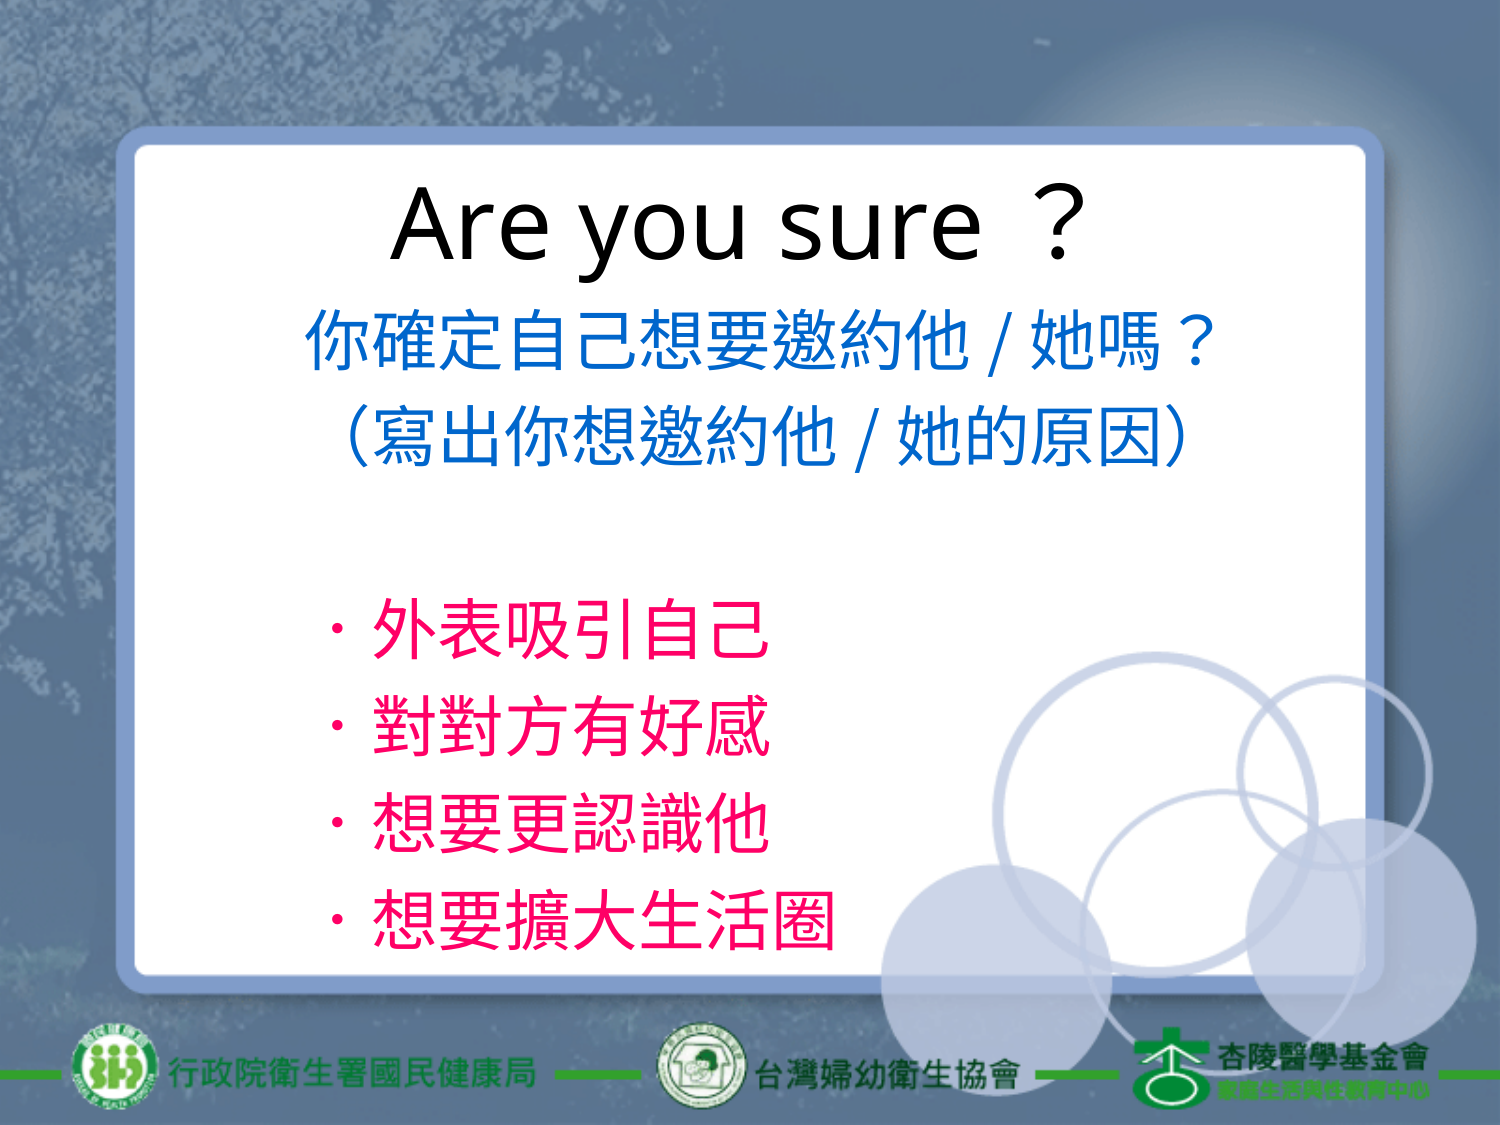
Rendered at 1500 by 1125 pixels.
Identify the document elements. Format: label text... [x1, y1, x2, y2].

title Are you sure？ [147, 148, 1353, 291]
picture [0, 0, 1500, 1125]
list 你確定自己想要邀約他/她嗎？ （寫出你想邀約他/她的原因） ．外表吸引自己 ．對對方有好感 ．想要更認識他 ．想要擴大生活圈 [289, 290, 1270, 977]
